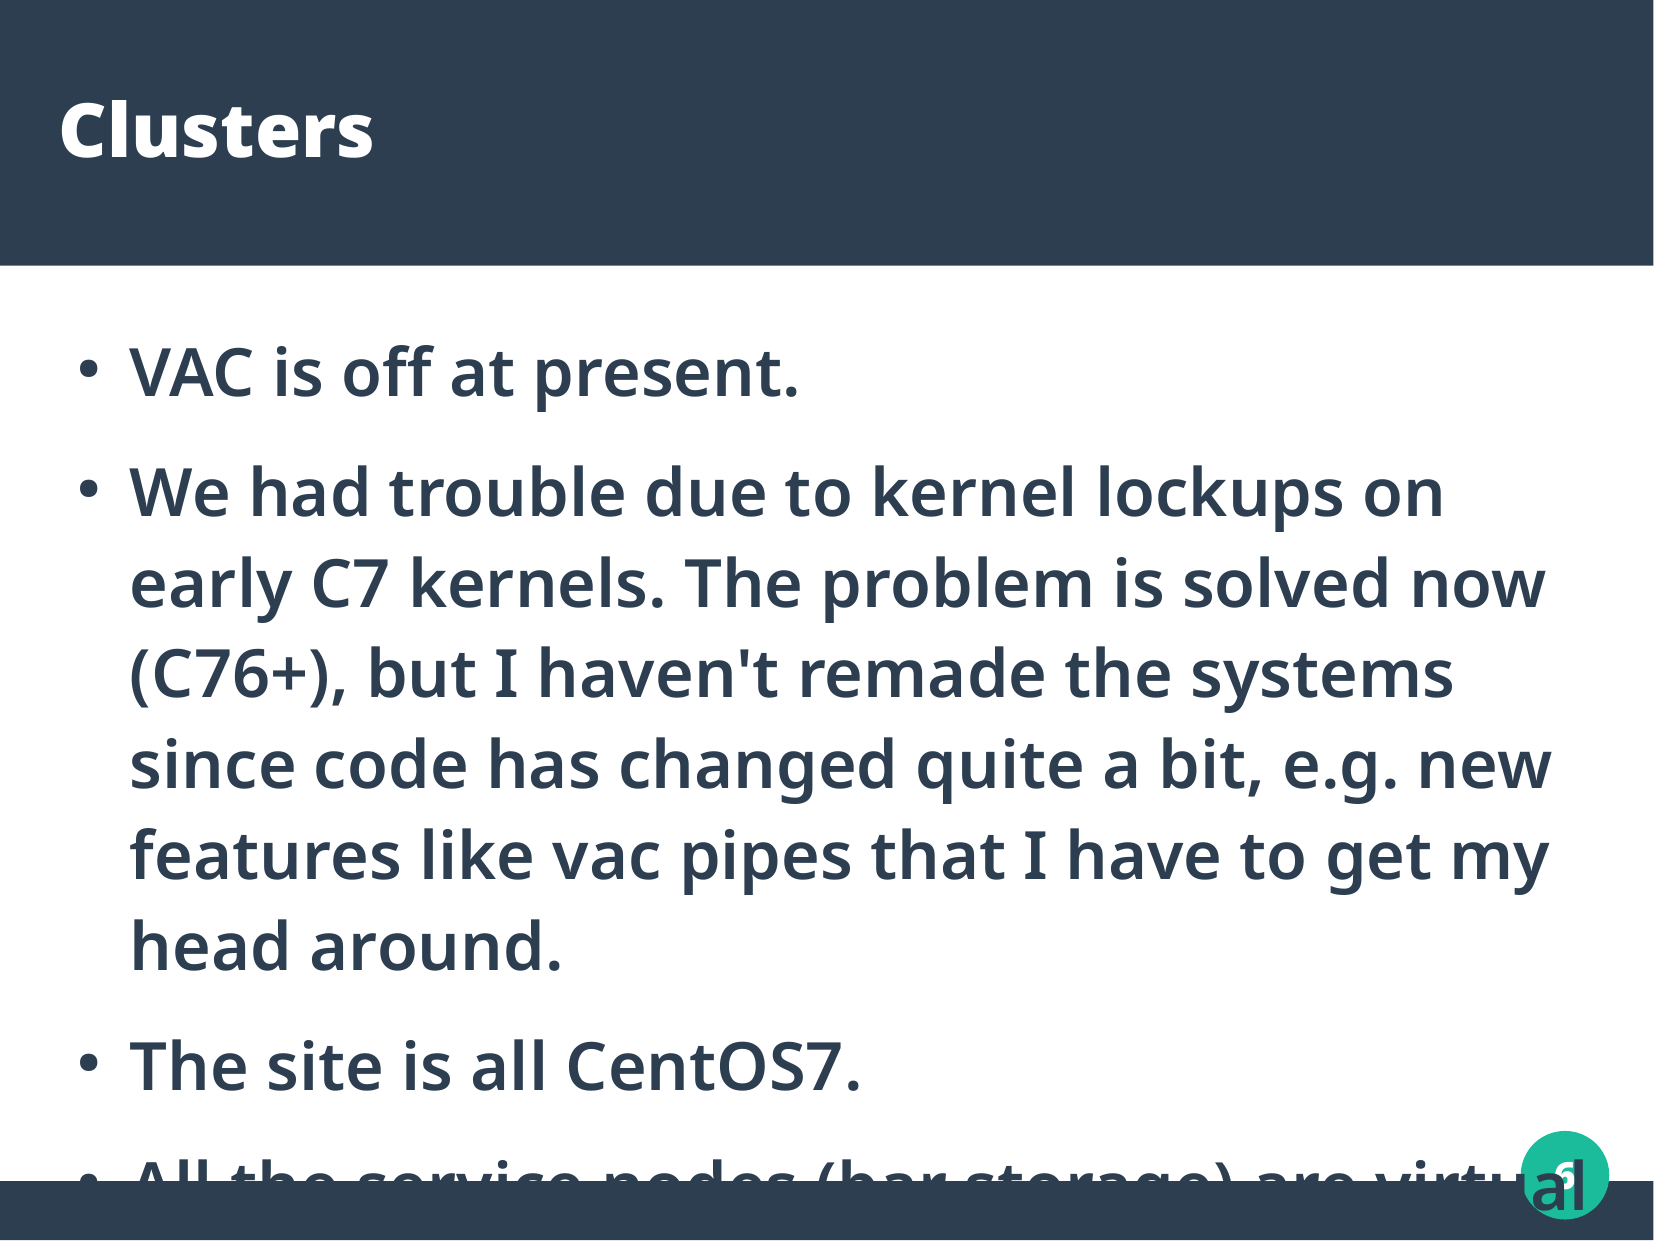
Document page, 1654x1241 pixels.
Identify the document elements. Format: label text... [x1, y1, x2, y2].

list VAC is off at present. We had trouble due to kernel lockups on early C7 kernels. The problem is solved now (C76+), but I haven't remade the systems since code has changed quite a bit, e.g. new features like vac pipes that I have to get my head around. The site is all CentOS7. All the service nodes (bar storage) are virtual (KVM) [59, 324, 1595, 1152]
title Clusters [59, 49, 1595, 207]
